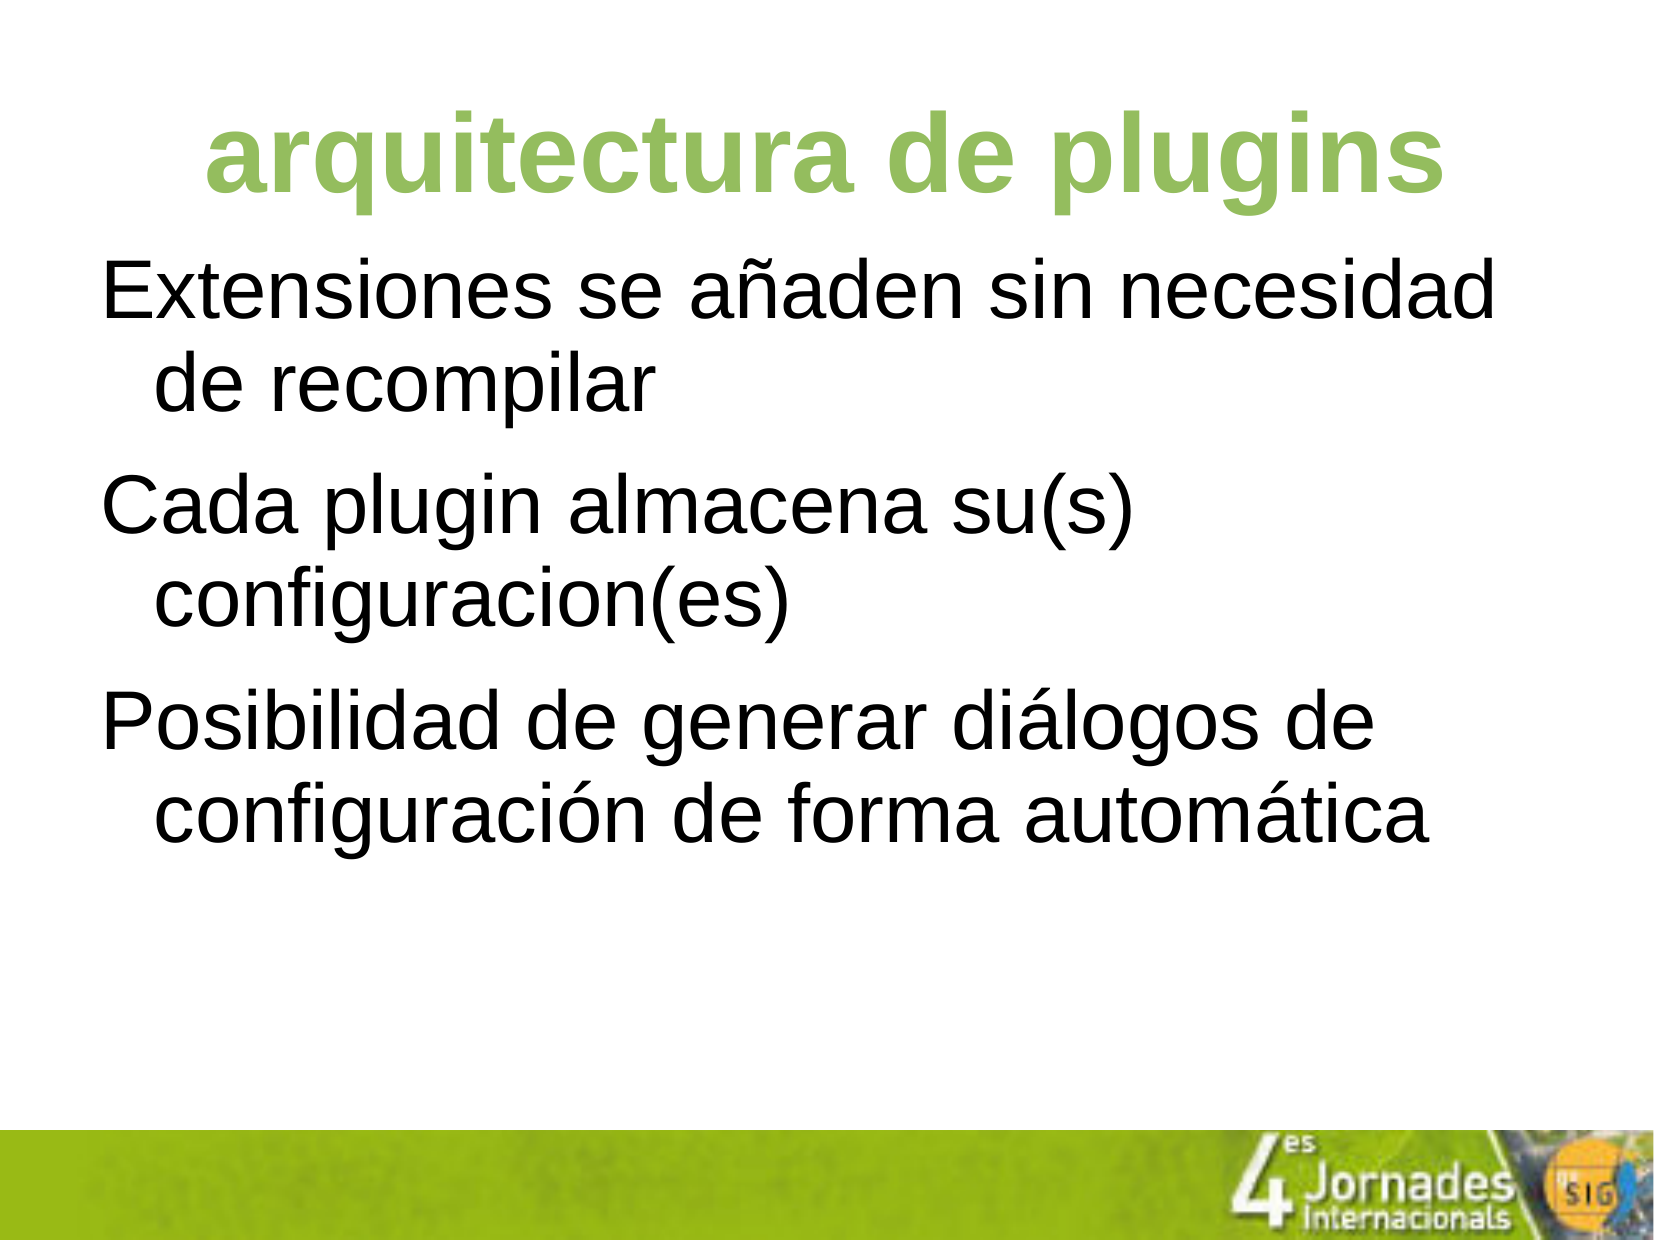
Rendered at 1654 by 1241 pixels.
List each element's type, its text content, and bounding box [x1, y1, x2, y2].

title arquitectura de plugins [82, 56, 1571, 242]
picture [0, 1130, 1654, 1240]
list Extensiones se añaden sin necesidad de recompilar Cada plugin almacena su(s) configuracion(es) Posibilidad de generar diálogos de configuración de forma automática [82, 242, 1571, 1047]
